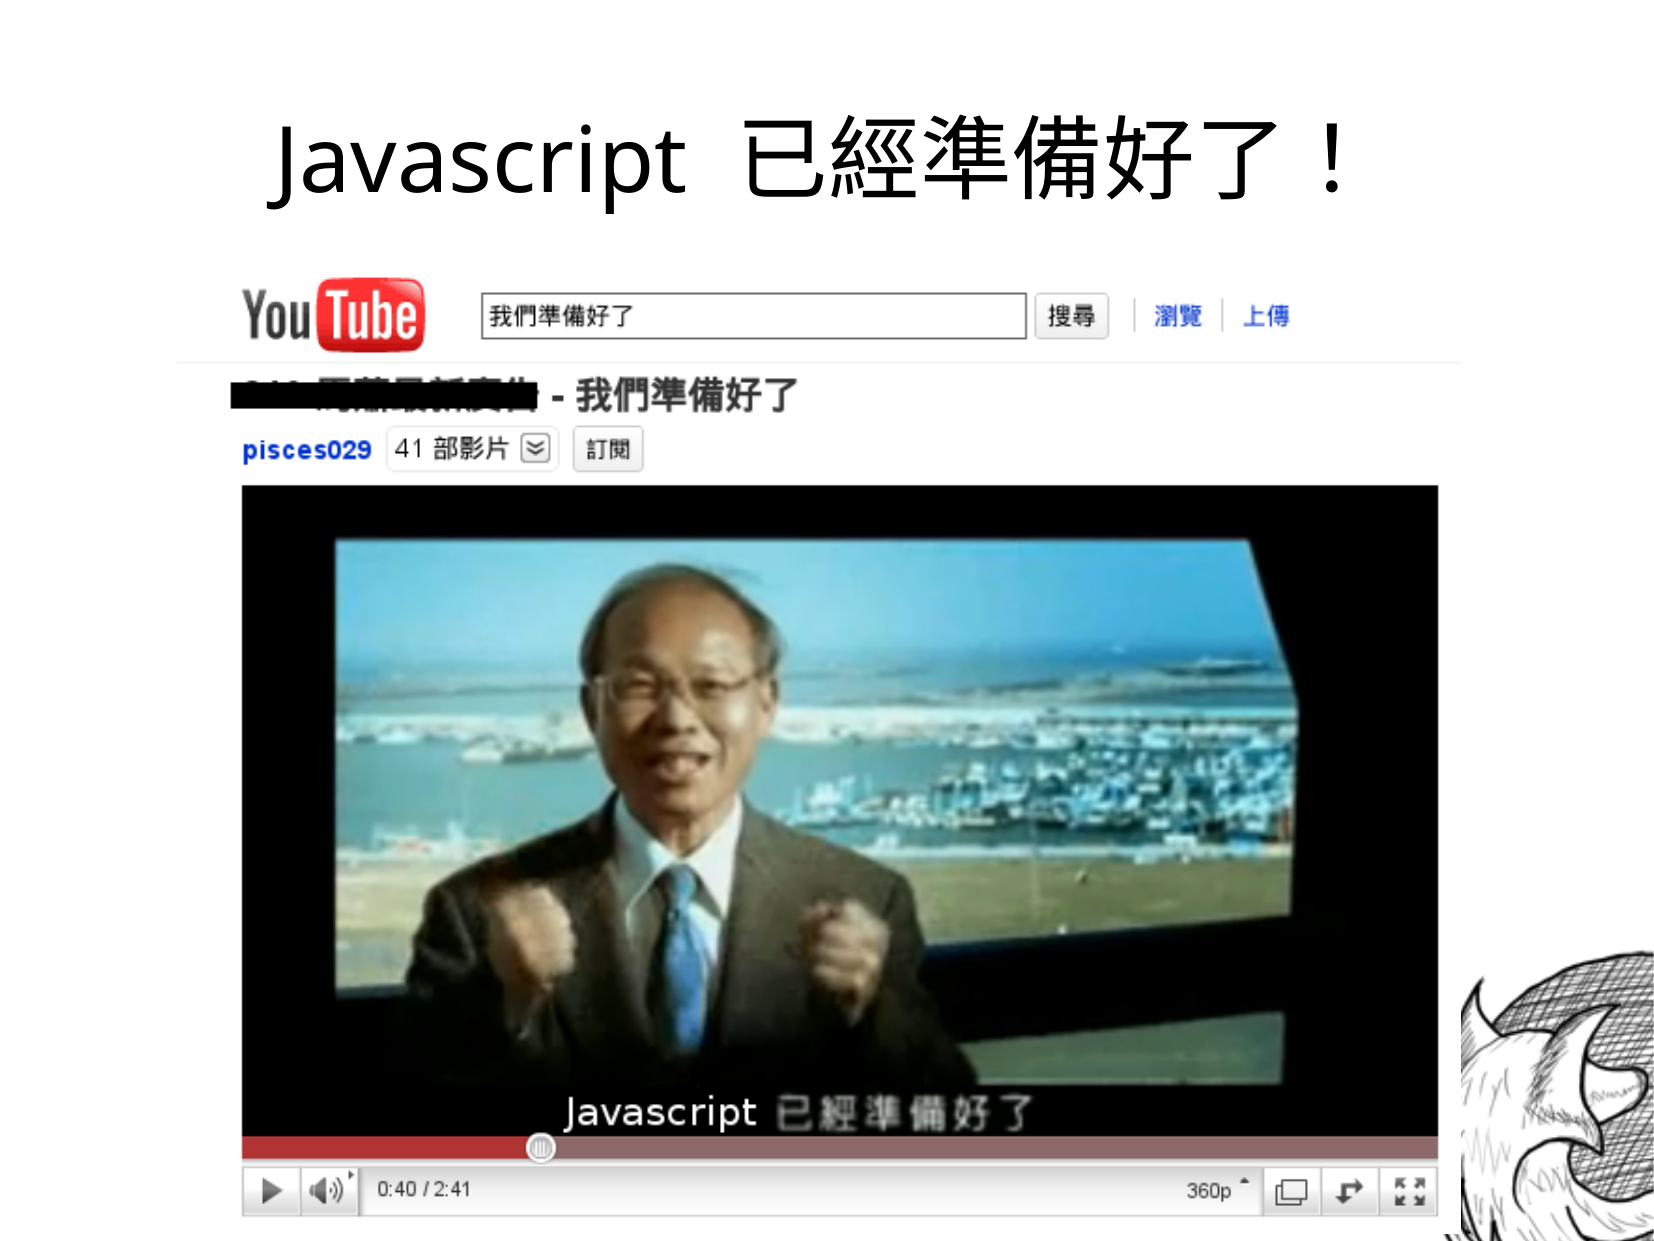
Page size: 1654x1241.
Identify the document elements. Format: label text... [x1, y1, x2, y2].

picture [177, 265, 1654, 1241]
title Javascript 已經準備好了！ [82, 56, 1571, 250]
